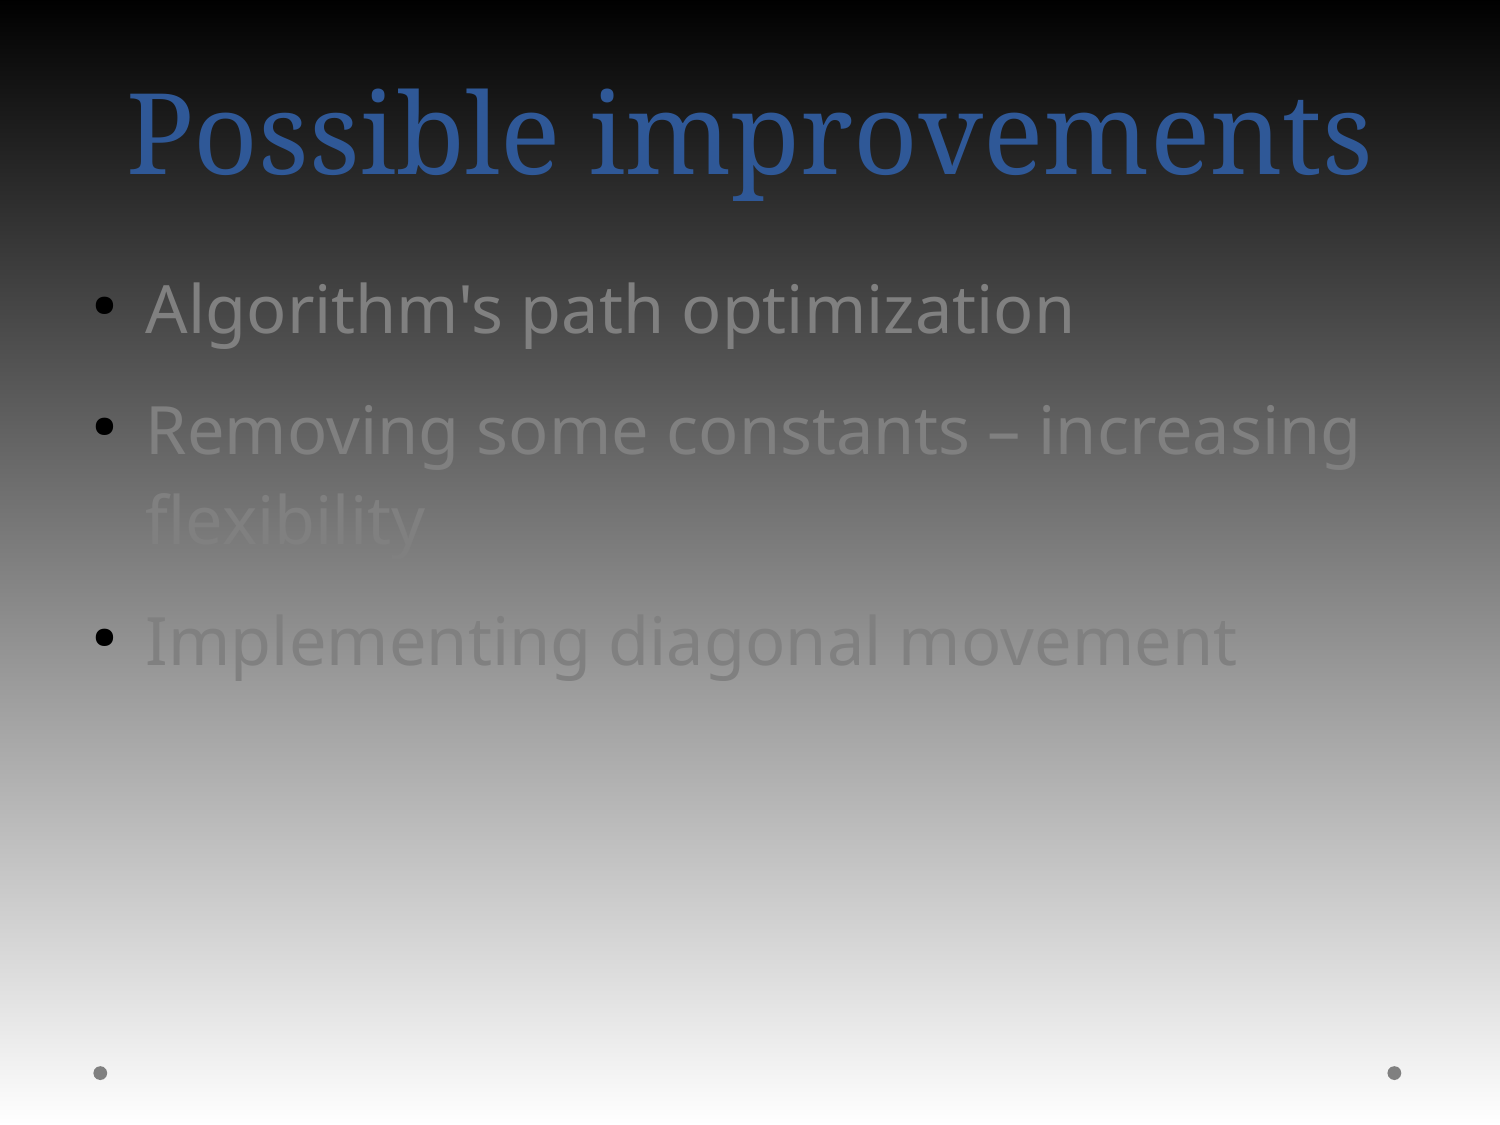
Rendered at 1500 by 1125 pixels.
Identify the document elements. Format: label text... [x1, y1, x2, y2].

list Algorithm's path optimization Removing some constants – increasing flexibility Implementing diagonal movement [75, 262, 1425, 1005]
title Possible improvements [75, 0, 1425, 262]
